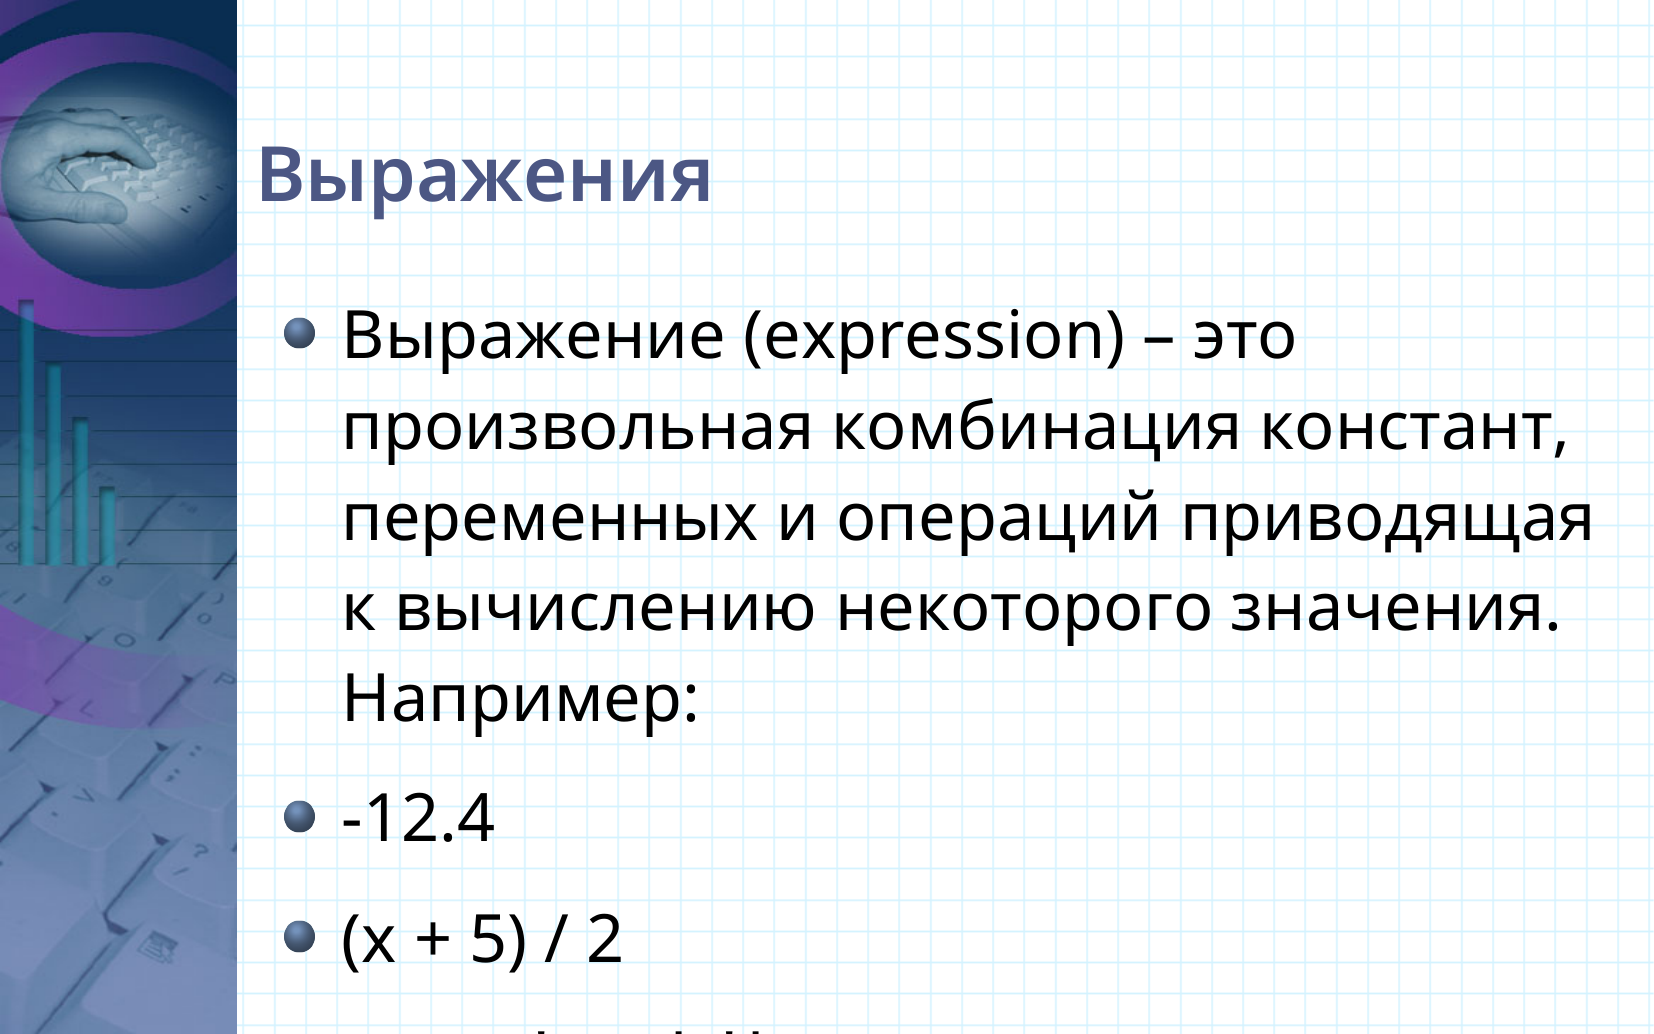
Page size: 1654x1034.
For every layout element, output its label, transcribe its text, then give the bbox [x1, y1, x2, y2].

title Выражения [254, 85, 1640, 259]
list Выражение (expression) – это произвольная комбинация констант, переменных и операций приводящая к вычислению некоторого значения. Например: -12.4 (x + 5) / 2 sqrt(a*a + b*b) [200, 287, 1640, 1016]
picture [0, 0, 1654, 1034]
